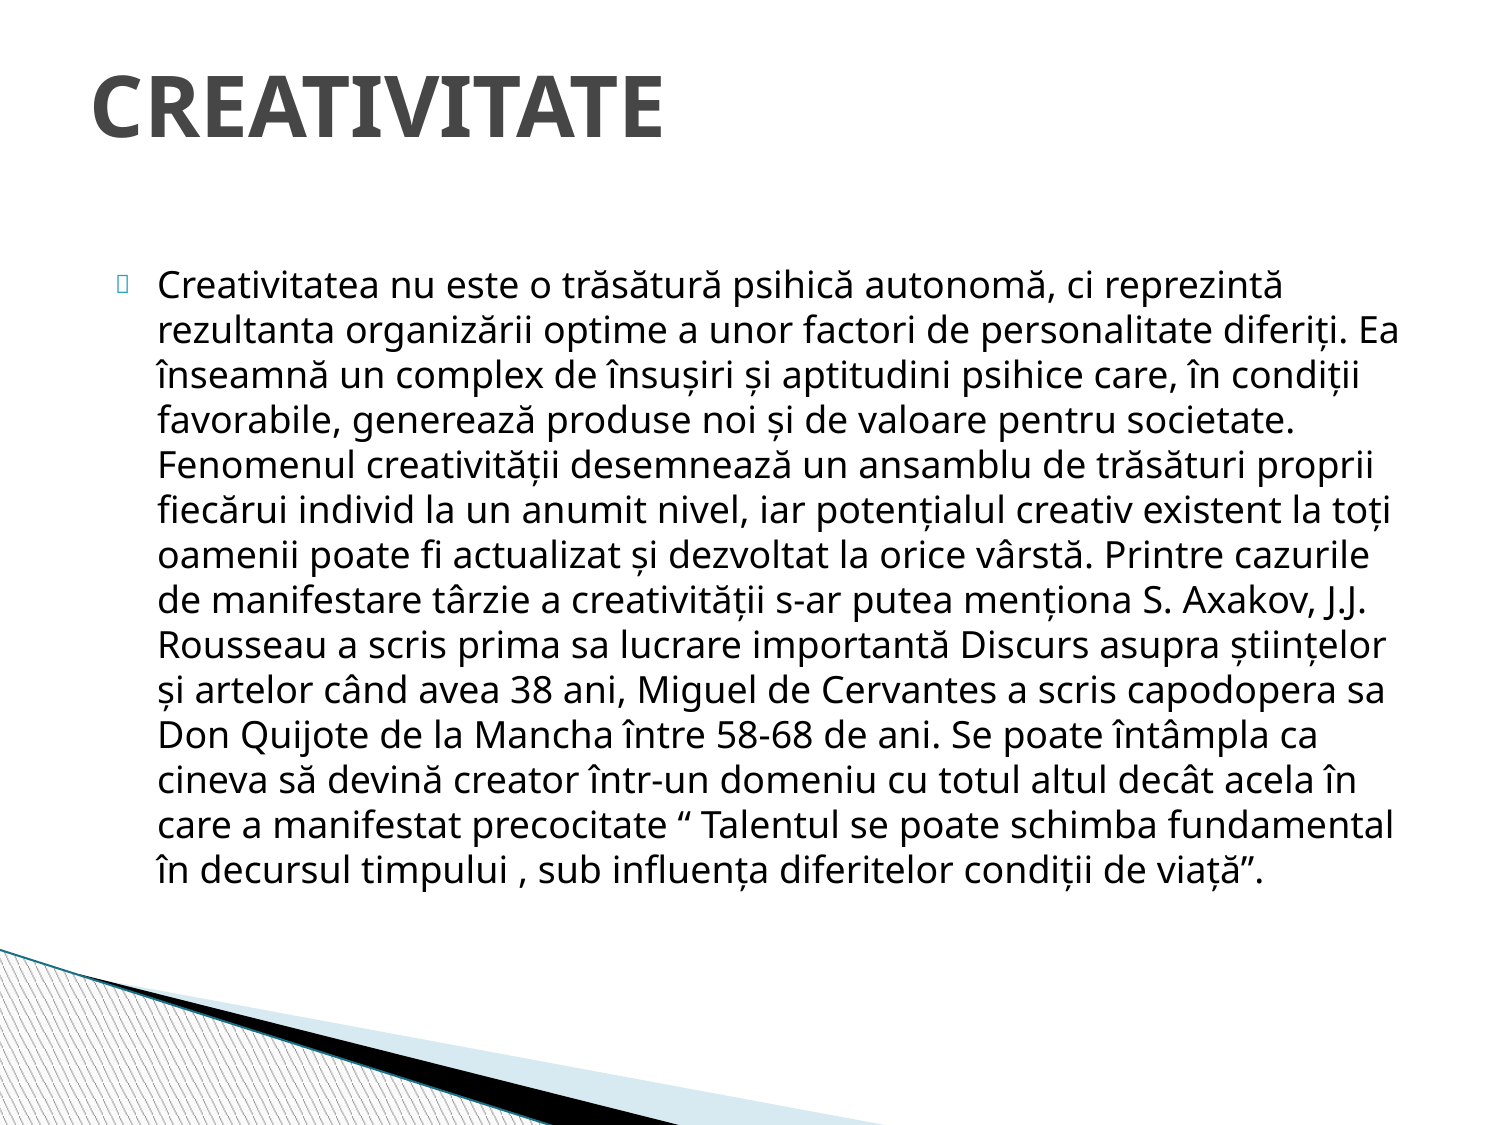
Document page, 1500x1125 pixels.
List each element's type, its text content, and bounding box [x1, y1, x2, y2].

list Creativitatea nu este o trăsătură psihică autonomă, ci reprezintă rezultanta organizării optime a unor factori de personalitate diferiți. Ea înseamnă un complex de însușiri și aptitudini psihice care, în condiții favorabile, generează produse noi și de valoare pentru societate. Fenomenul creativității desemnează un ansamblu de trăsături proprii fiecărui individ la un anumit nivel, iar potențialul creativ existent la toți oamenii poate fi actualizat și dezvoltat la orice vârstă. Printre cazurile de manifestare târzie a creativității s-ar putea menționa S. Axakov, J.J. Rousseau a scris prima sa lucrare importantă Discurs asupra științelor și artelor când avea 38 ani, Miguel de Cervantes a scris capodopera sa Don Quijote de la Mancha între 58-68 de ani. Se poate întâmpla ca cineva să devină creator într-un domeniu cu totul altul decât acela în care a manifestat precocitate “ Talentul se poate schimba fundamental în decursul timpului , sub influența diferitelor condiții de viață”. [82, 253, 1433, 996]
title CREATIVITATE [75, 45, 1425, 233]
picture [0, 952, 543, 1125]
